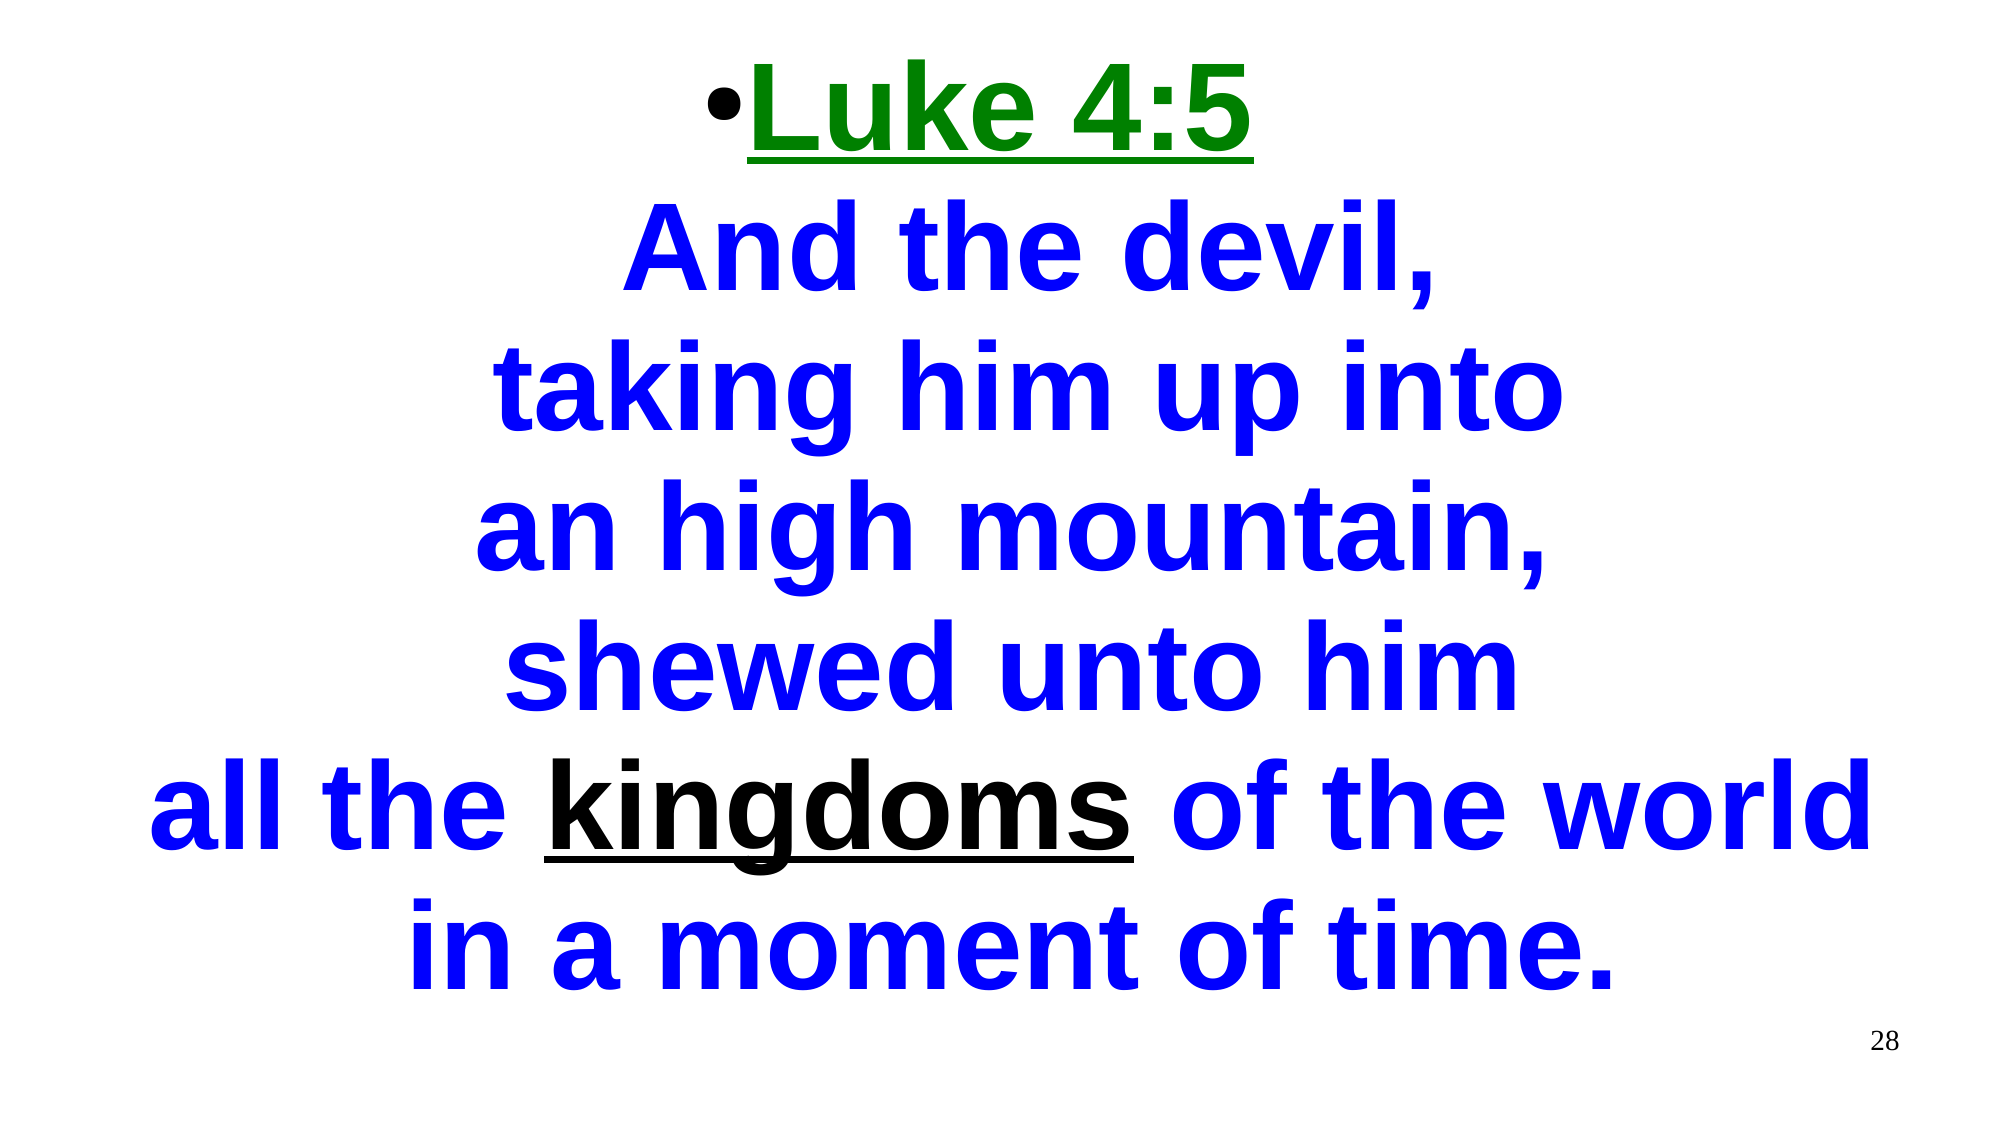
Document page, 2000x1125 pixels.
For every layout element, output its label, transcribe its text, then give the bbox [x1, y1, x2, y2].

list Luke 4:5 And the devil, taking him up into an high mountain, shewed unto him all the kingdoms of the world in a moment of time. [37, 37, 1988, 1088]
